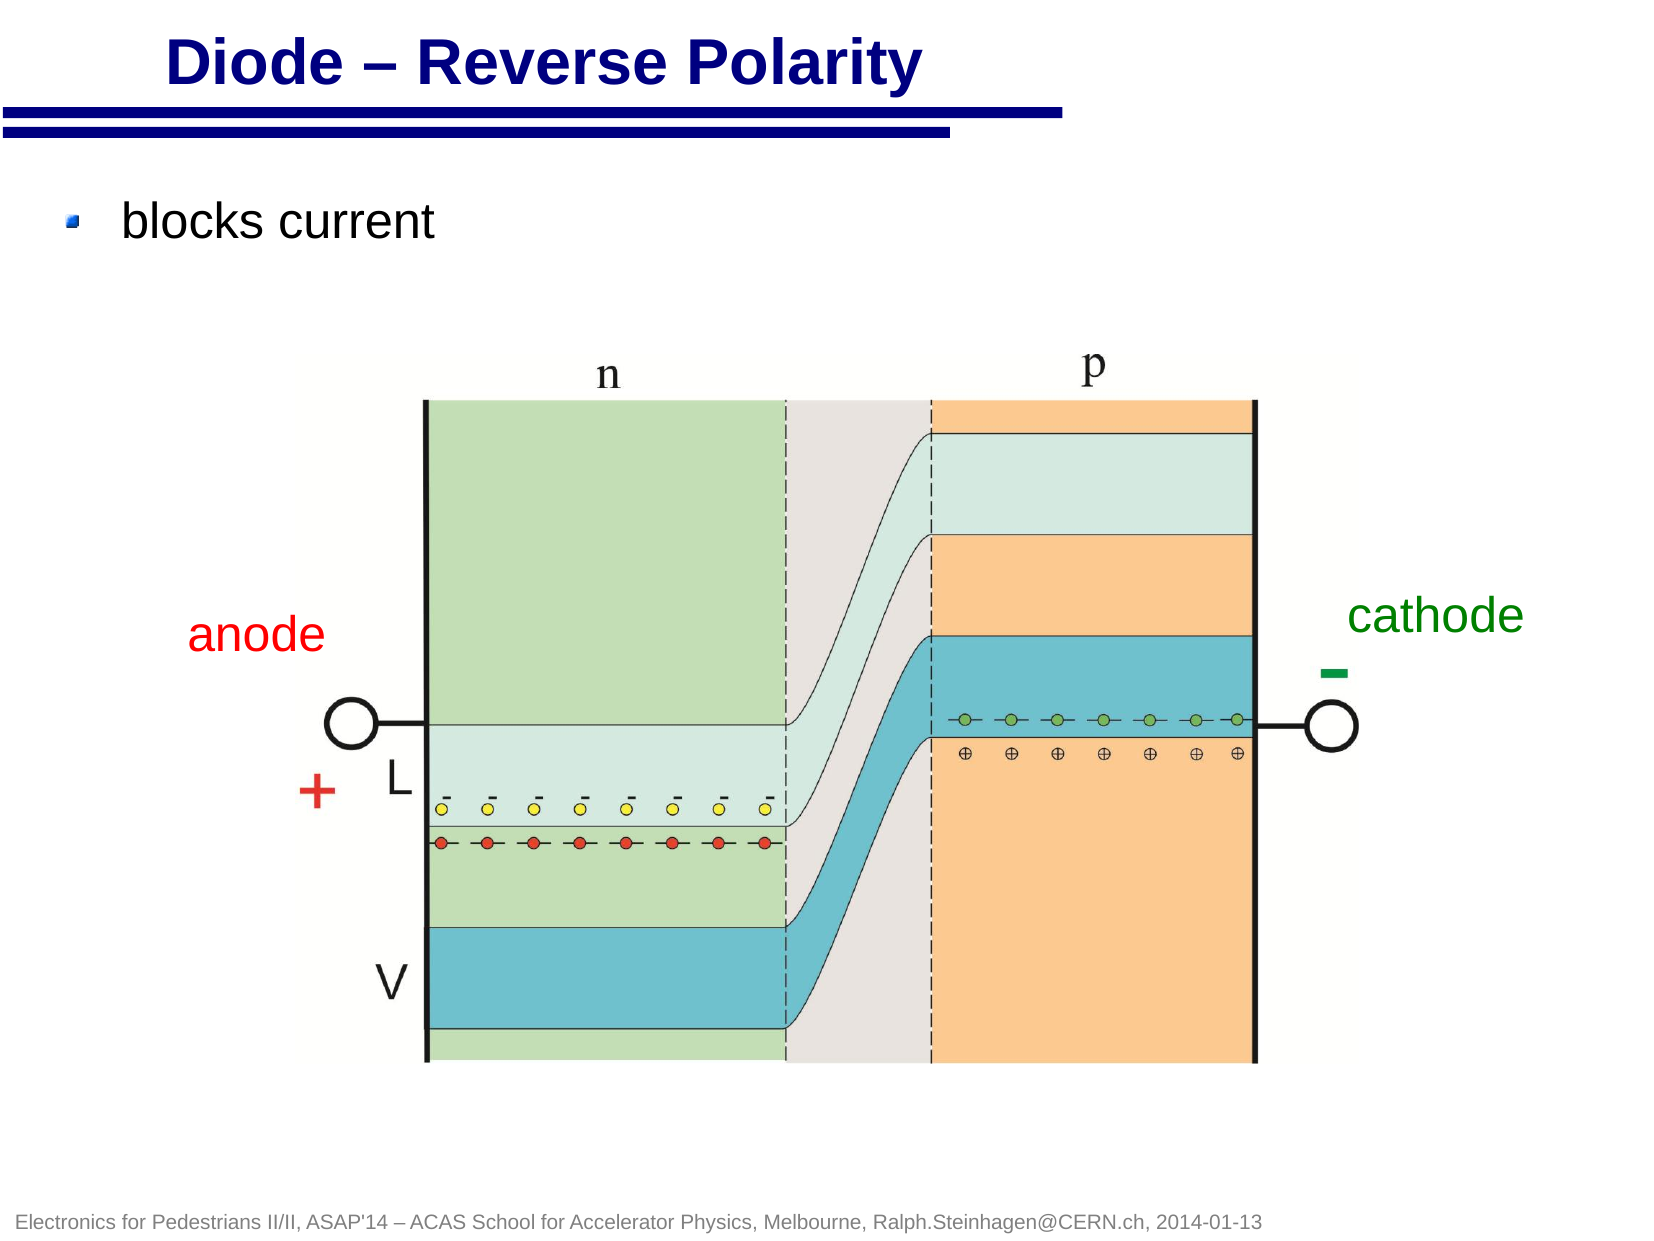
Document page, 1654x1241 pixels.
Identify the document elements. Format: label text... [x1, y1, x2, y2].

title Diode – Reverse Polarity [165, 0, 1323, 124]
picture [295, 354, 1359, 1064]
list blocks current [65, 192, 1628, 1205]
text_box cathode [1332, 580, 1540, 651]
text_box anode [172, 598, 341, 670]
